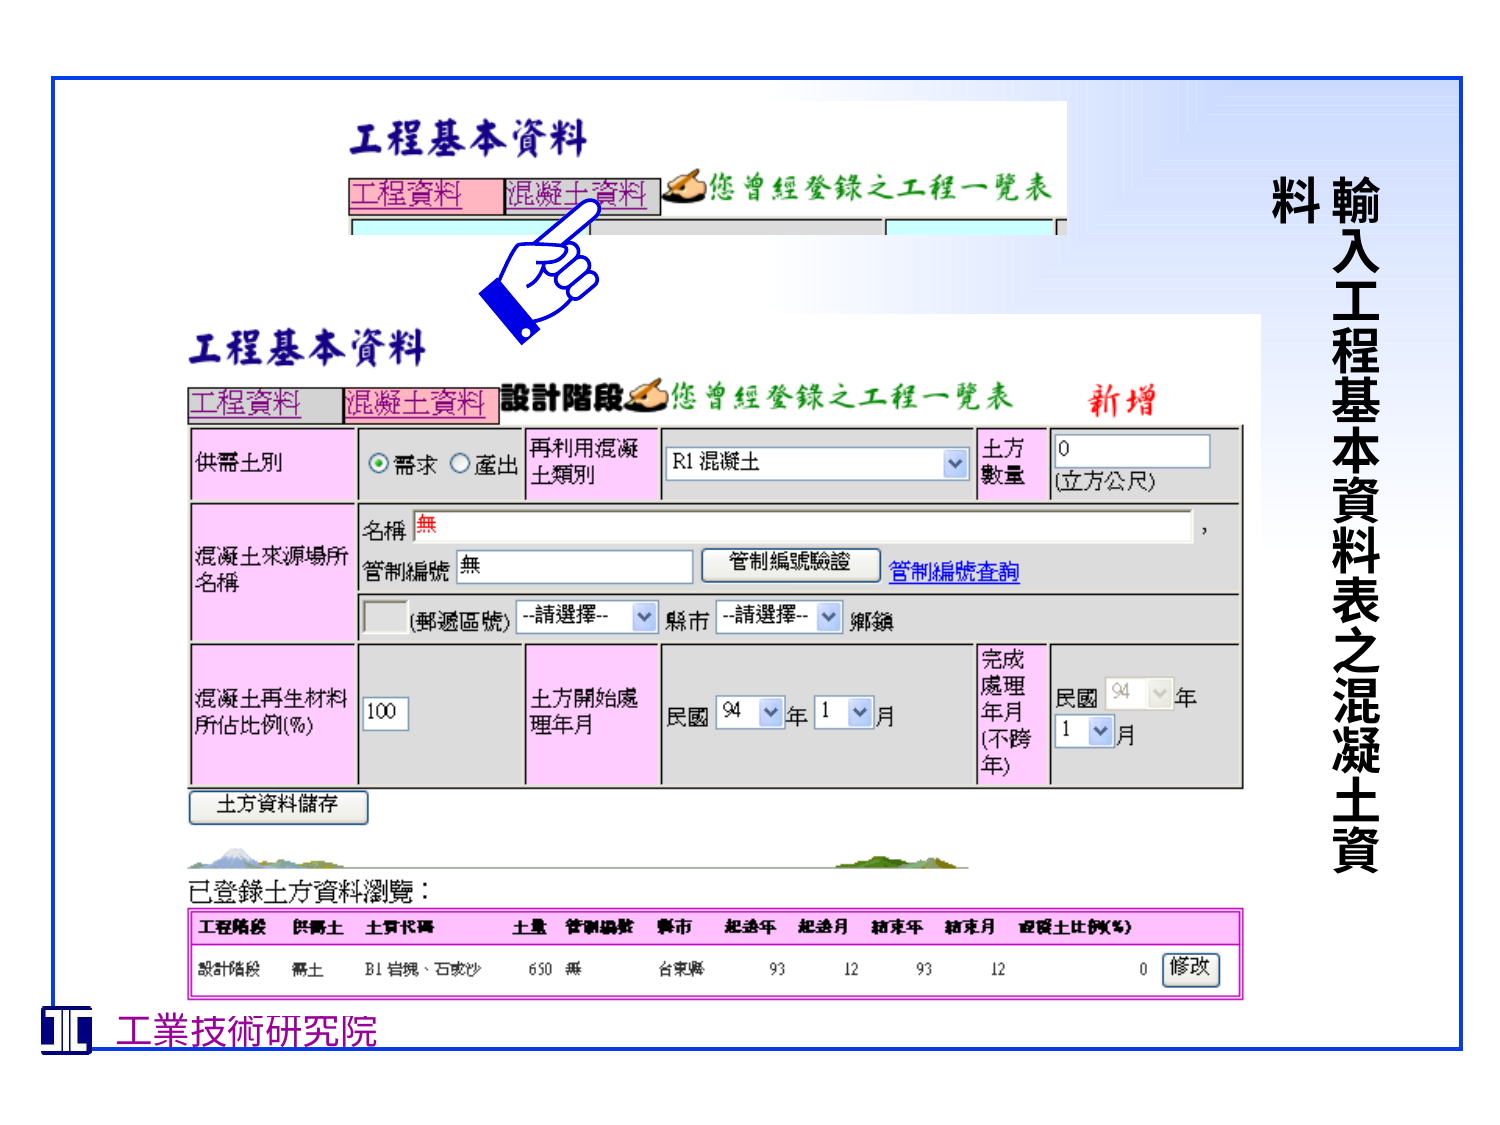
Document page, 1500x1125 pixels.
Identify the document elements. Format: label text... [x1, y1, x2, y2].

chart [336, 101, 1067, 235]
text_box 輸入工程基本資料表之混凝土資料 [1302, 160, 1393, 911]
chart [183, 314, 1261, 1016]
picture [478, 196, 603, 346]
